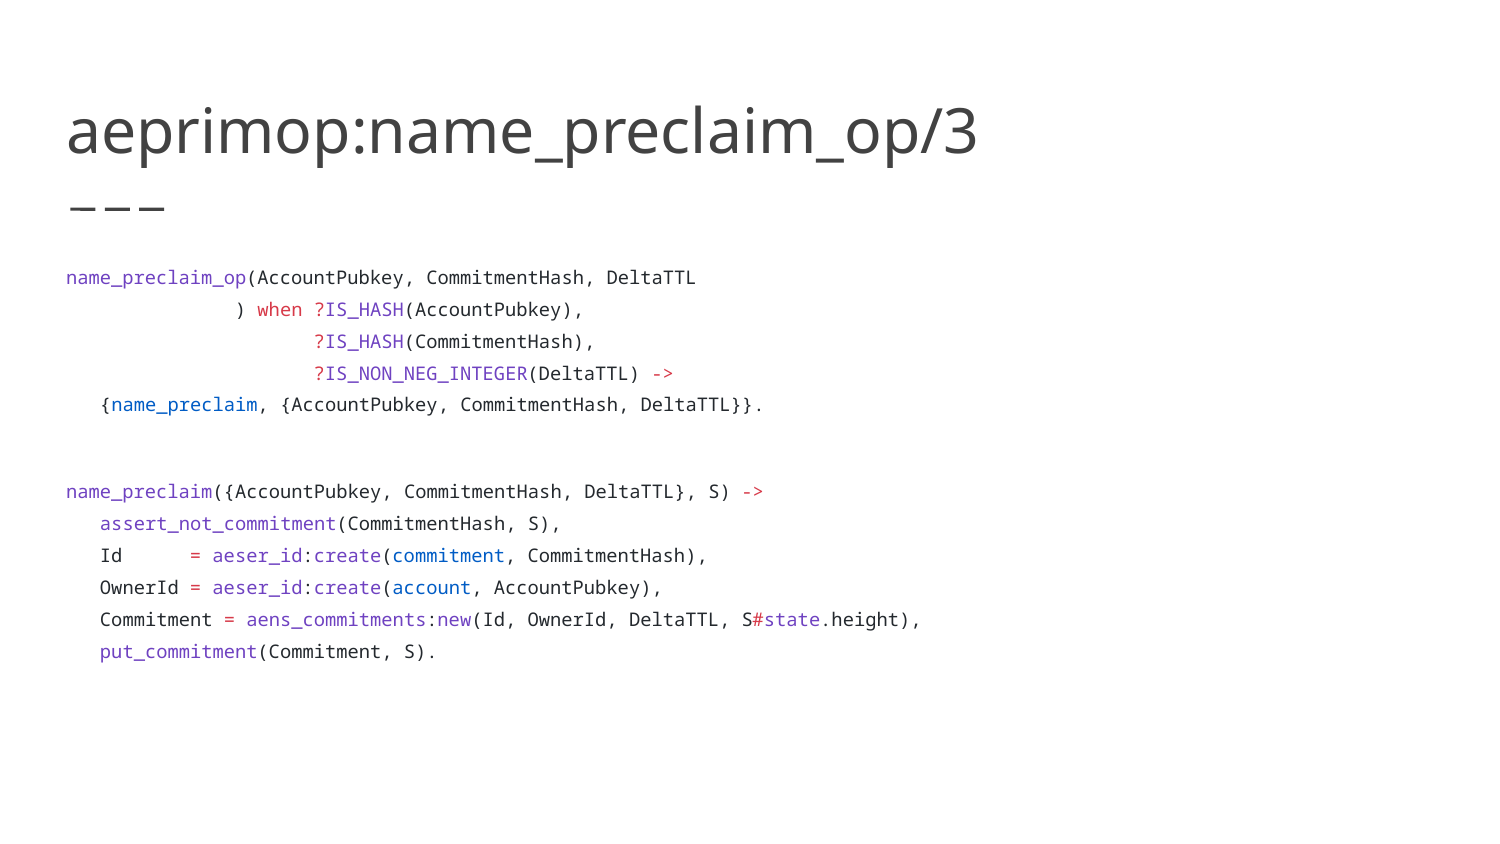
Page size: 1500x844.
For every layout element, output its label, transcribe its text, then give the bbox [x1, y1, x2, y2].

list name_preclaim_op(AccountPubkey, CommitmentHash, DeltaTTL ) when ?IS_HASH(AccountPubkey), ?IS_HASH(CommitmentHash), ?IS_NON_NEG_INTEGER(DeltaTTL) -> {name_preclaim, {AccountPubkey, CommitmentHash, DeltaTTL}}. name_preclaim({AccountPubkey, CommitmentHash, DeltaTTL}, S) -> assert_not_commitment(CommitmentHash, S), Id = aeser_id:create(commitment, CommitmentHash), OwnerId = aeser_id:create(account, AccountPubkey), Commitment = aens_commitments:new(Id, OwnerId, DeltaTTL, S#state.height), put_commitment(Commitment, S). [51, 240, 1449, 750]
title aeprimop:name_preclaim_op/3 [51, 61, 1449, 182]
